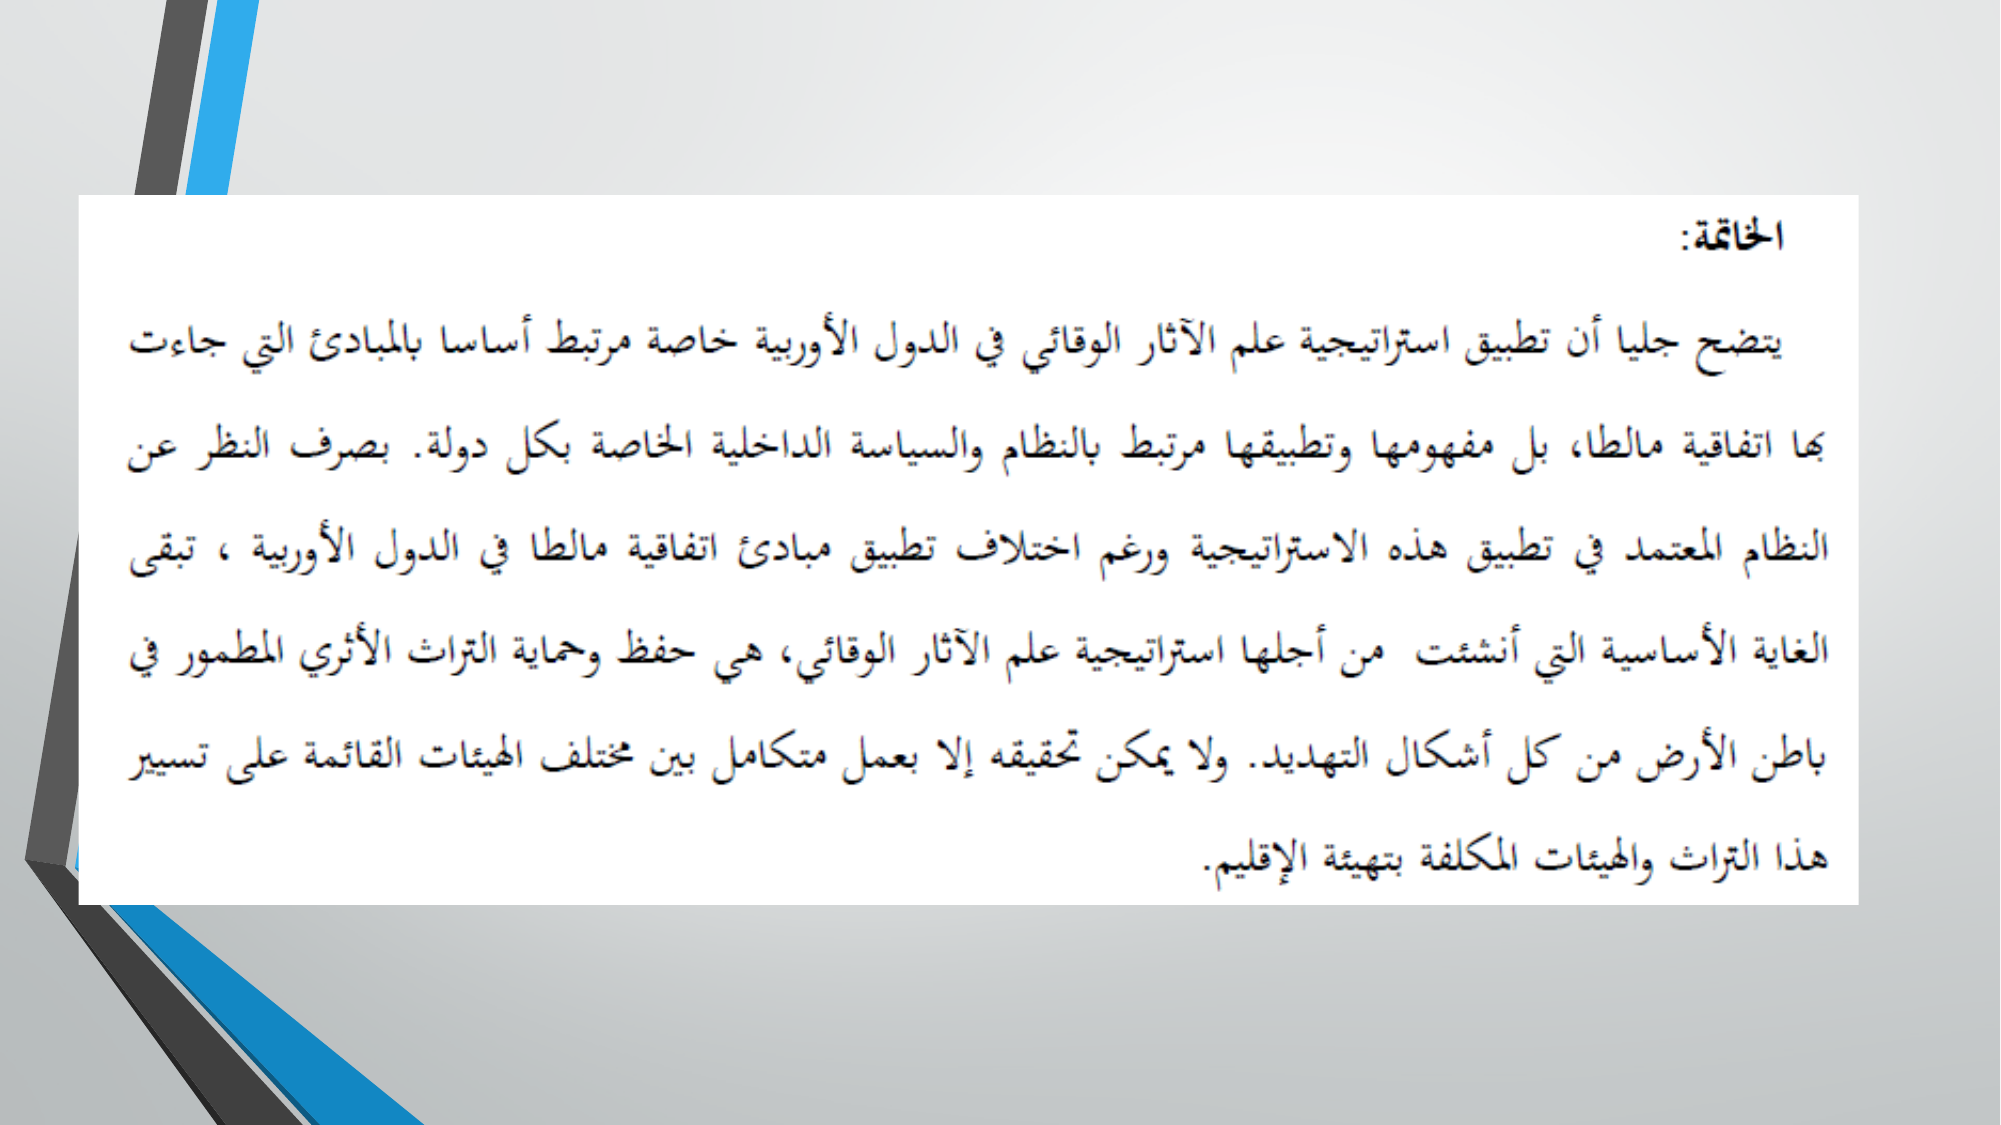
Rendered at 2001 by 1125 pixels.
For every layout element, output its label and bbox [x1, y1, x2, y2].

picture [78, 195, 1859, 905]
